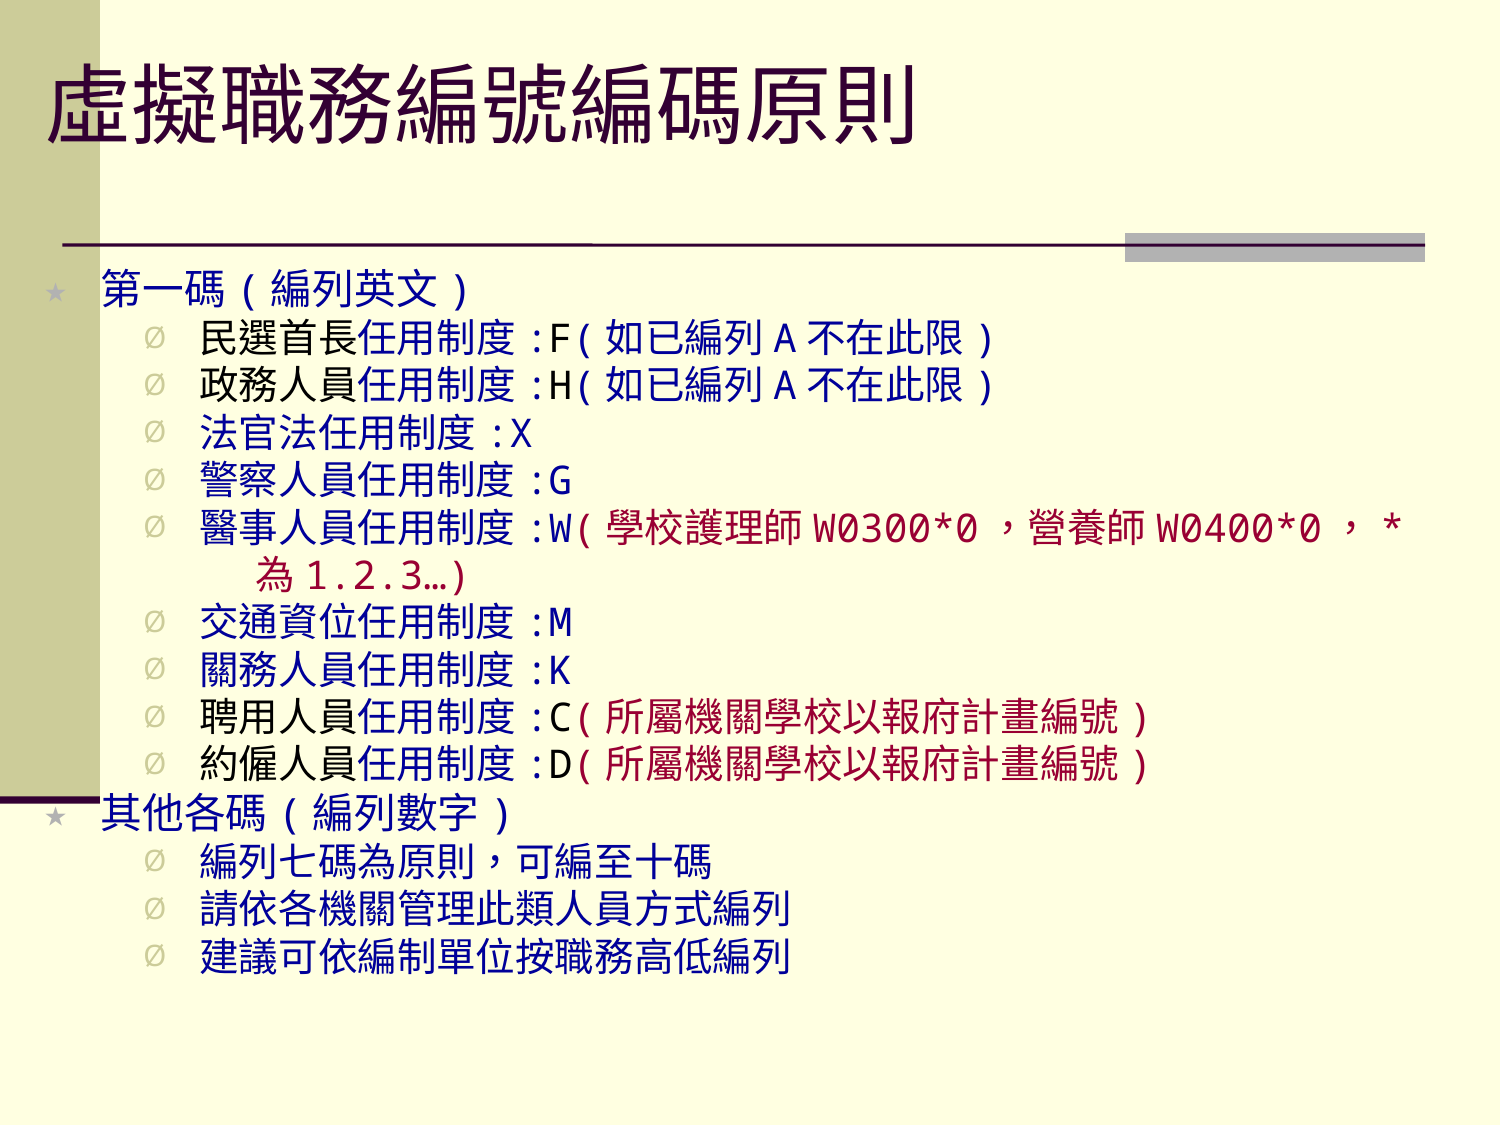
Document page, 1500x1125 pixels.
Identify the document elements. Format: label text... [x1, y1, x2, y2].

title 虛擬職務編號編碼原則 [29, 0, 1380, 206]
list 第一碼(編列英文) 民選首長任用制度:F(如已編列A不在此限) 政務人員任用制度:H(如已編列A不在此限) 法官法任用制度:X 警察人員任用制度:G 醫事人員任用制度:W(學校護理師W0300*0，營養師W0400*0，*為1.2.3…) 交通資位任用制度:M 關務人員任用制度:K 聘用人員任用制度:C(所屬機關學校以報府計畫編號) 約僱人員任用制度:D(所屬機關學校以報府計畫編號) 其他各碼(編列數字) 編列七碼為原則，可編至十碼 請依各機關管理此類人員方式編列 建議可依編制單位按職務高低編列 [29, 255, 1424, 1012]
